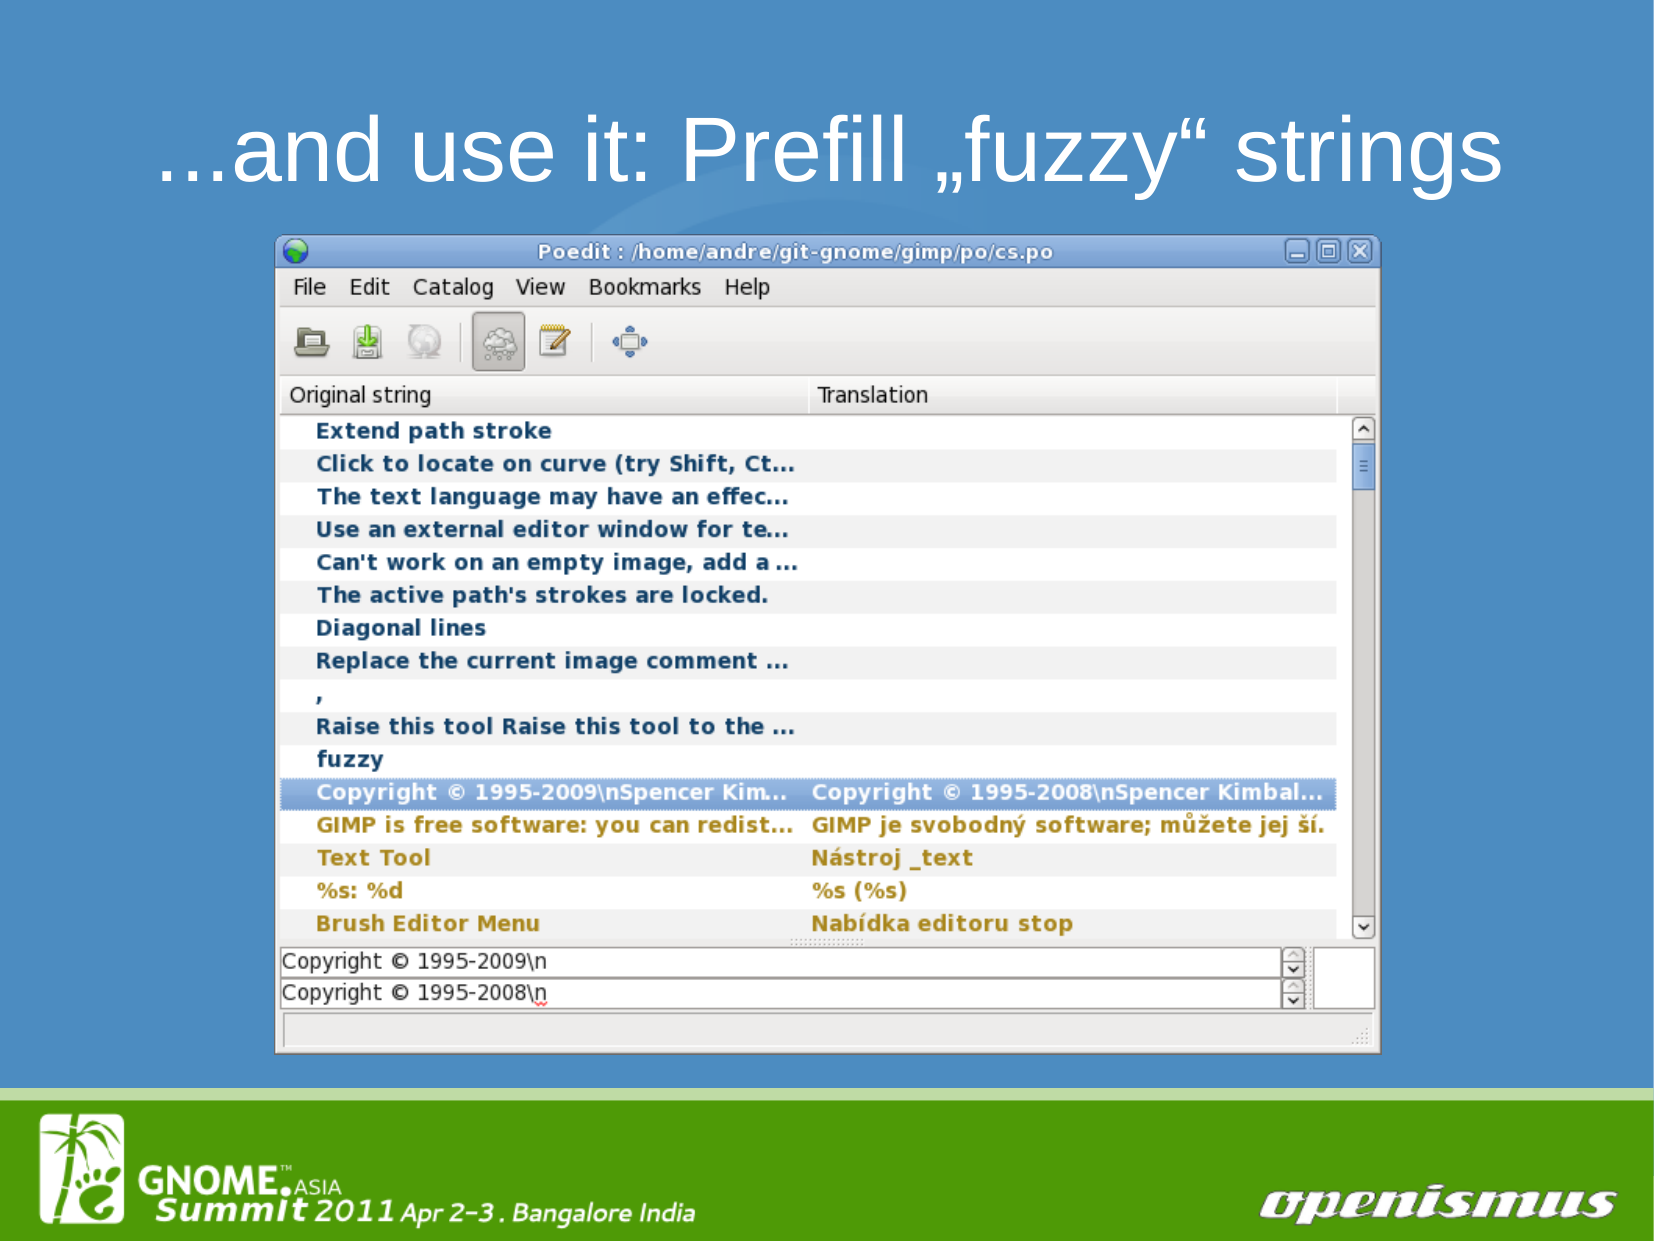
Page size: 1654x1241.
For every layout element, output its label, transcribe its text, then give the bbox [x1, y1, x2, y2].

picture [0, 0, 1654, 1241]
title ...and use it: Prefill „fuzzy“ strings [120, 98, 1542, 202]
